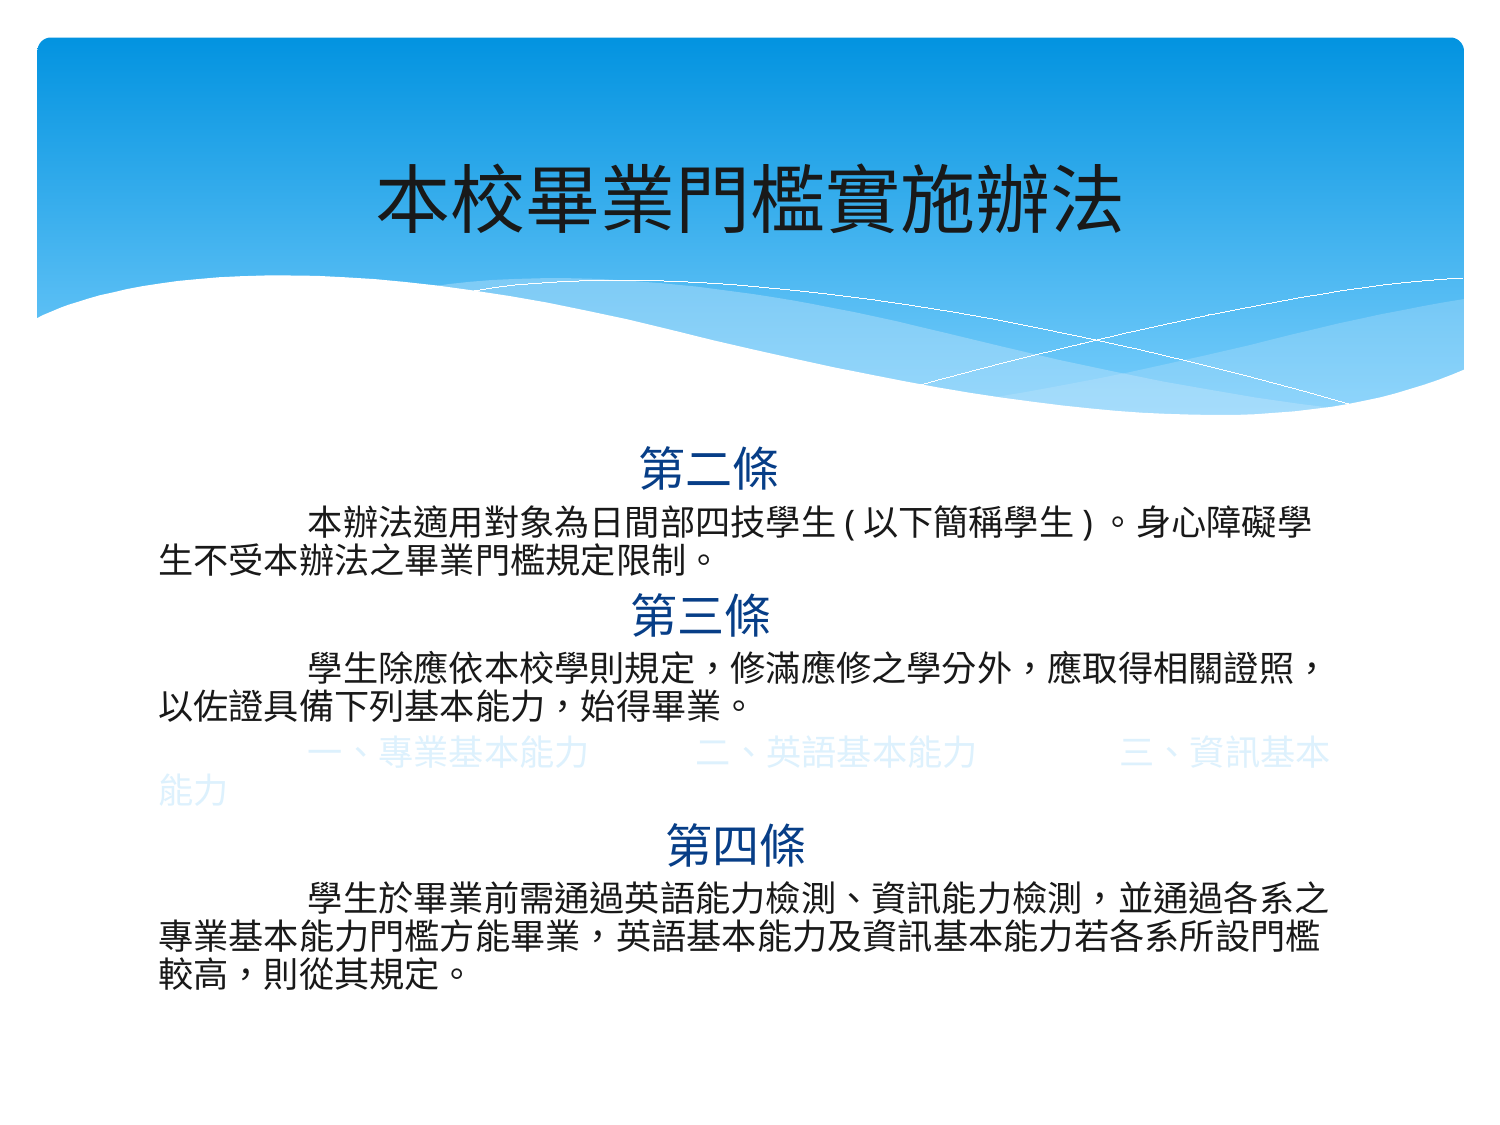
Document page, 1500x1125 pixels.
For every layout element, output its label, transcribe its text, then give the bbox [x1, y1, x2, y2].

title 本校畢業門檻實施辦法 [112, 103, 1388, 291]
list 第二條 本辦法適用對象為日間部四技學生(以下簡稱學生)。身心障礙學生不受本辦法之畢業門檻規定限制。 第三條 學生除應依本校學則規定，修滿應修之學分外，應取得相關證照，以佐證具備下列基本能力，始得畢業。 一、專業基本能力 二、英語基本能力 三、資訊基本能力 第四條 學生於畢業前需通過英語能力檢測、資訊能力檢測，並通過各系之專業基本能力門檻方能畢業，英語基本能力及資訊基本能力若各系所設門檻較高，則從其規定。 [143, 438, 1359, 1005]
